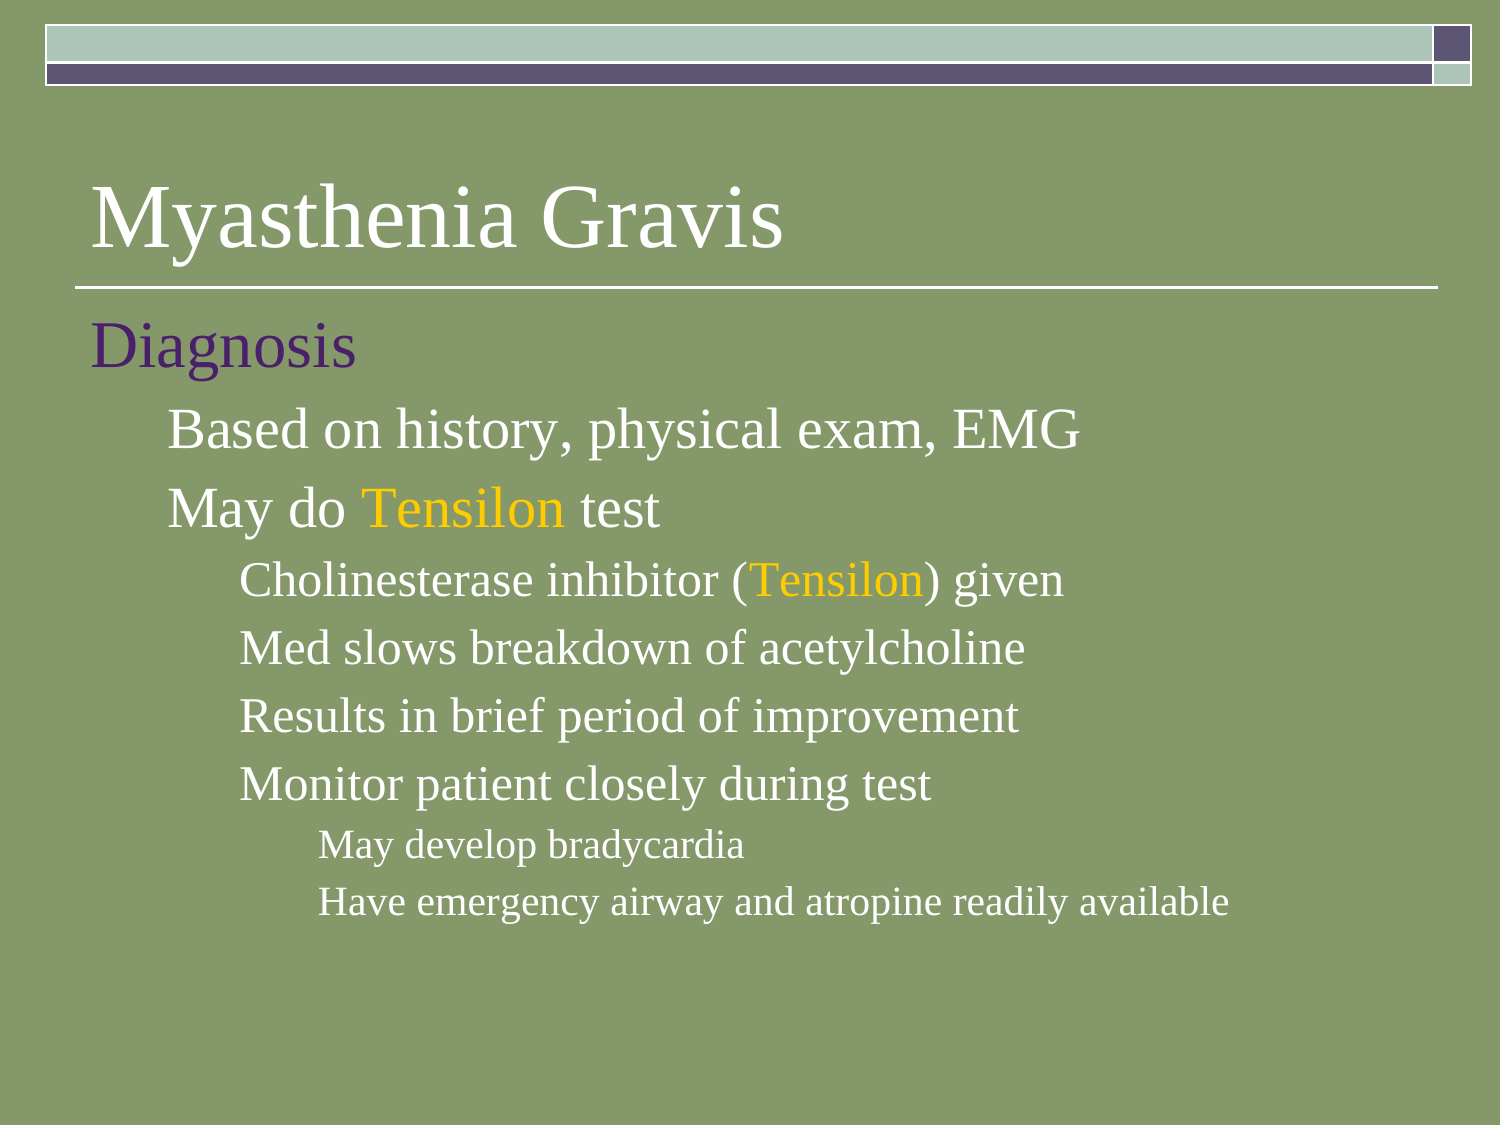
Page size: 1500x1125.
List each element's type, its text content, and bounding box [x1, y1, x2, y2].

title Myasthenia Gravis [75, 87, 1426, 275]
list Diagnosis Based on history, physical exam, EMG May do Tensilon test Cholinesterase inhibitor (Tensilon) given Med slows breakdown of acetylcholine Results in brief period of improvement Monitor patient closely during test May develop bradycardia Have emergency airway and atropine readily available [75, 299, 1426, 1006]
